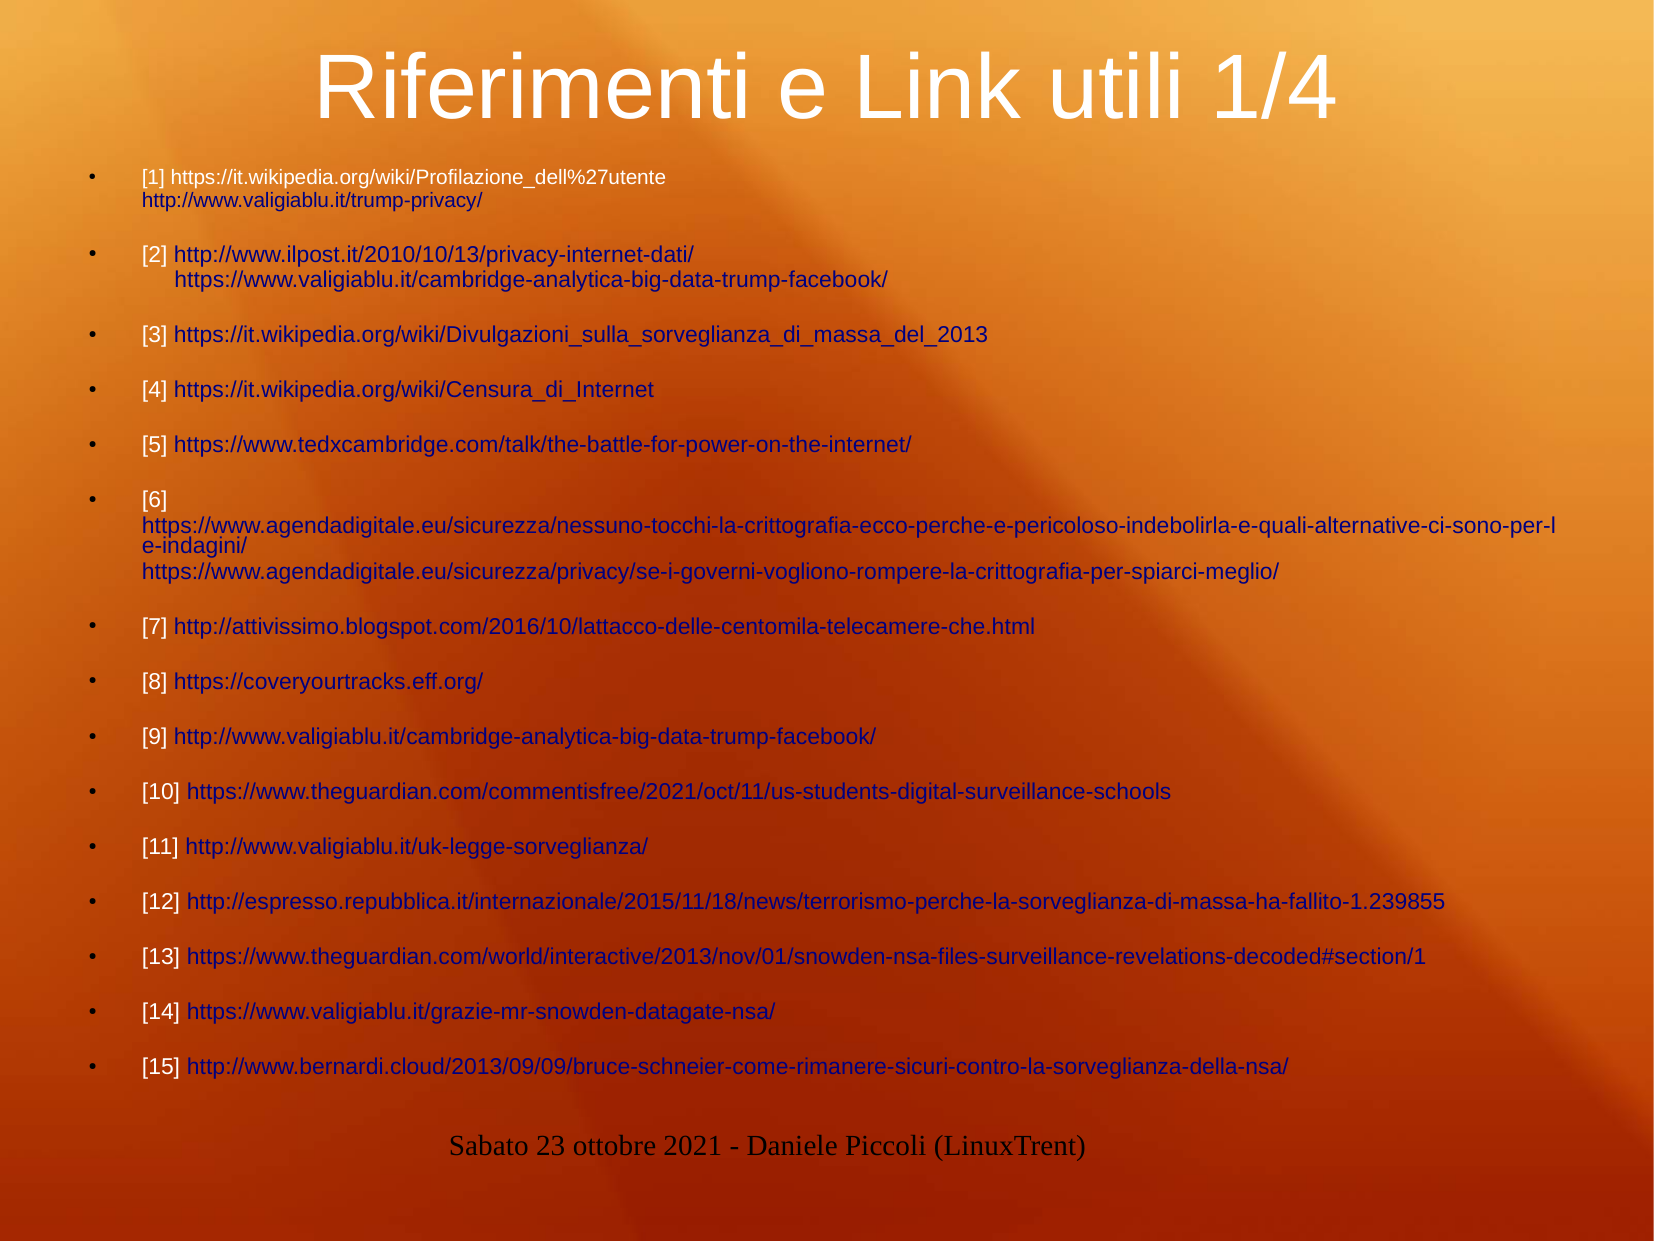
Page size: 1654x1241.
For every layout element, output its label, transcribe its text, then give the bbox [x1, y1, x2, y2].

list [1] https://it.wikipedia.org/wiki/Profilazione_dell%27utente http://www.valigiablu.it/trump-privacy/ [2] http://www.ilpost.it/2010/10/13/privacy-internet-dati/ https://www.valigiablu.it/cambridge-analytica-big-data-trump-facebook/ [3] https://it.wikipedia.org/wiki/Divulgazioni_sulla_sorveglianza_di_massa_del_2013 [4] https://it.wikipedia.org/wiki/Censura_di_Internet [5] https://www.tedxcambridge.com/talk/the-battle-for-power-on-the-internet/ [6] https://www.agendadigitale.eu/sicurezza/nessuno-tocchi-la-crittografia-ecco-perche-e-pericoloso-indebolirla-e-quali-alternative-ci-sono-per-le-indagini/https://www.agendadigitale.eu/sicurezza/privacy/se-i-governi-vogliono-rompere-la-crittografia-per-spiarci-meglio/ [7] http://attivissimo.blogspot.com/2016/10/lattacco-delle-centomila-telecamere-che.html [8] https://coveryourtracks.eff.org/ [9] http://www.valigiablu.it/cambridge-analytica-big-data-trump-facebook/ [10] https://www.theguardian.com/commentisfree/2021/oct/11/us-students-digital-surveillance-schools [11] http://www.valigiablu.it/uk-legge-sorveglianza/ [12] http://espresso.repubblica.it/internazionale/2015/11/18/news/terrorismo-perche-la-sorveglianza-di-massa-ha-fallito-1.239855 [13] https://www.theguardian.com/world/interactive/2013/nov/01/snowden-nsa-files-surveillance-revelations-decoded#section/1 [14] https://www.valigiablu.it/grazie-mr-snowden-datagate-nsa/ [15] http://www.bernardi.cloud/2013/09/09/bruce-schneier-come-rimanere-sicuri-contro-la-sorveglianza-della-nsa/ [70, 165, 1560, 1127]
title Riferimenti e Link utili 1/4 [82, 35, 1571, 139]
picture [0, 0, 1654, 1241]
